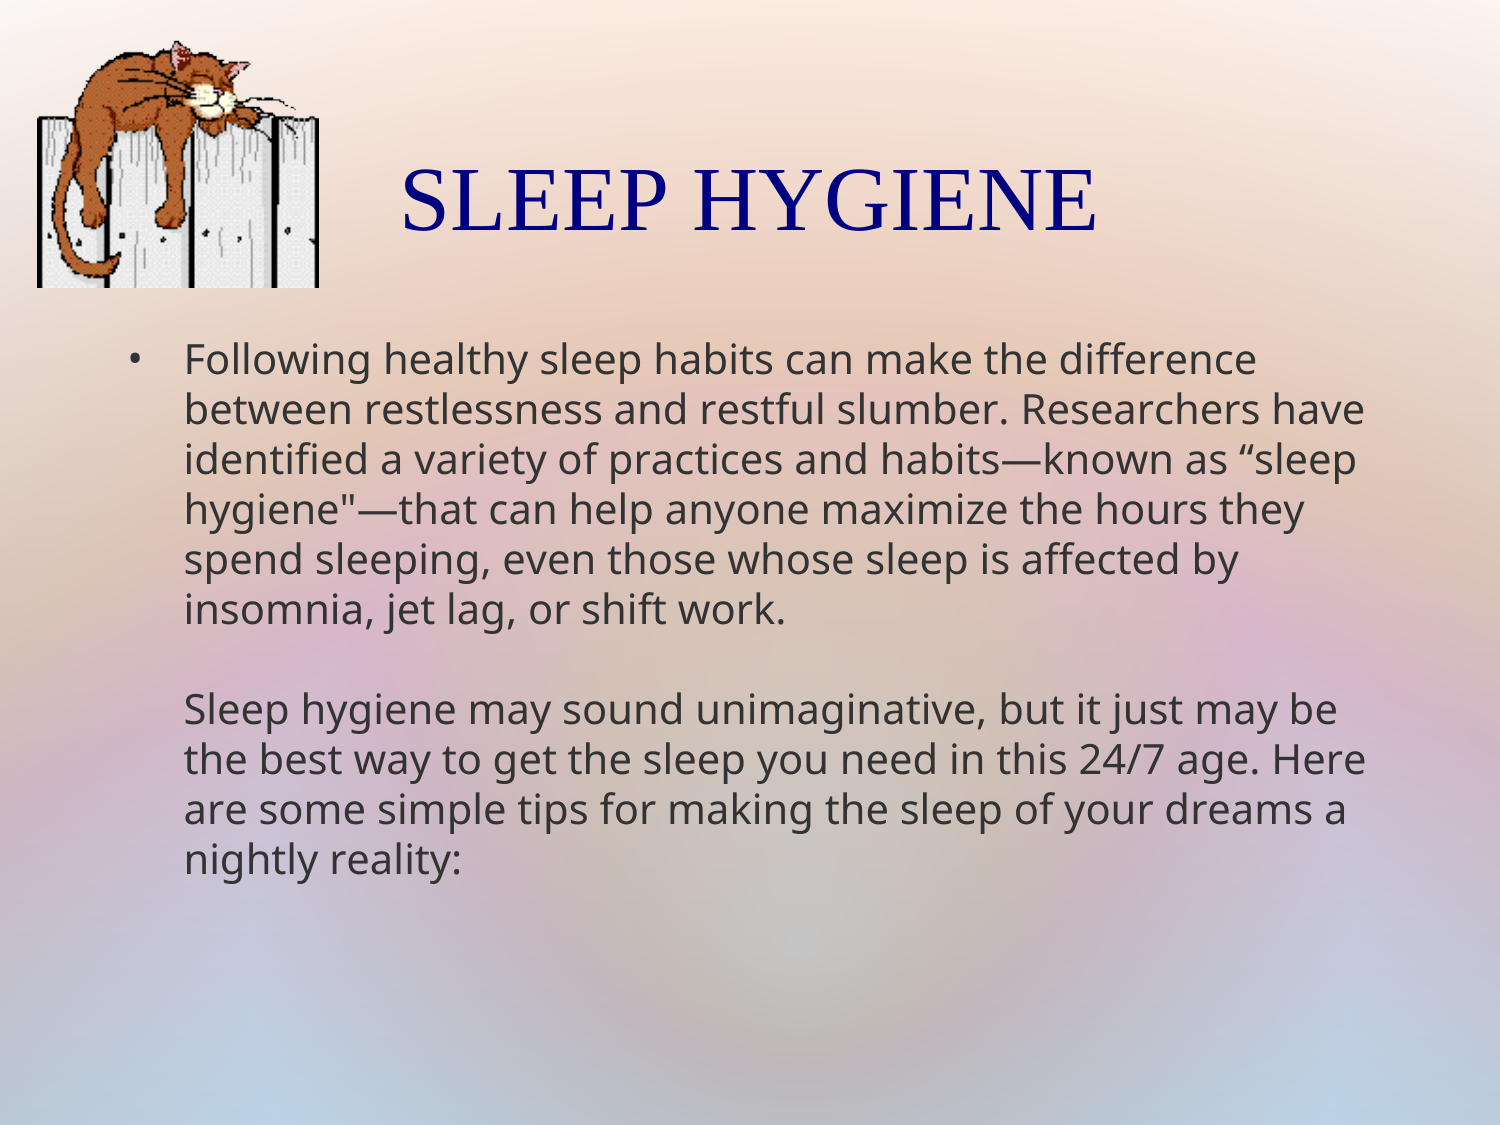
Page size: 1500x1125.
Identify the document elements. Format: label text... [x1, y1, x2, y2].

list Following healthy sleep habits can make the difference between restlessness and restful slumber. Researchers have identified a variety of practices and habits—known as “sleep hygiene"—that can help anyone maximize the hours they spend sleeping, even those whose sleep is affected by insomnia, jet lag, or shift work. Sleep hygiene may sound unimaginative, but it just may be the best way to get the sleep you need in this 24/7 age. Here are some simple tips for making the sleep of your dreams a nightly reality: [112, 324, 1388, 1001]
title SLEEP HYGIENE [319, 99, 1388, 288]
picture [0, 0, 1500, 1125]
